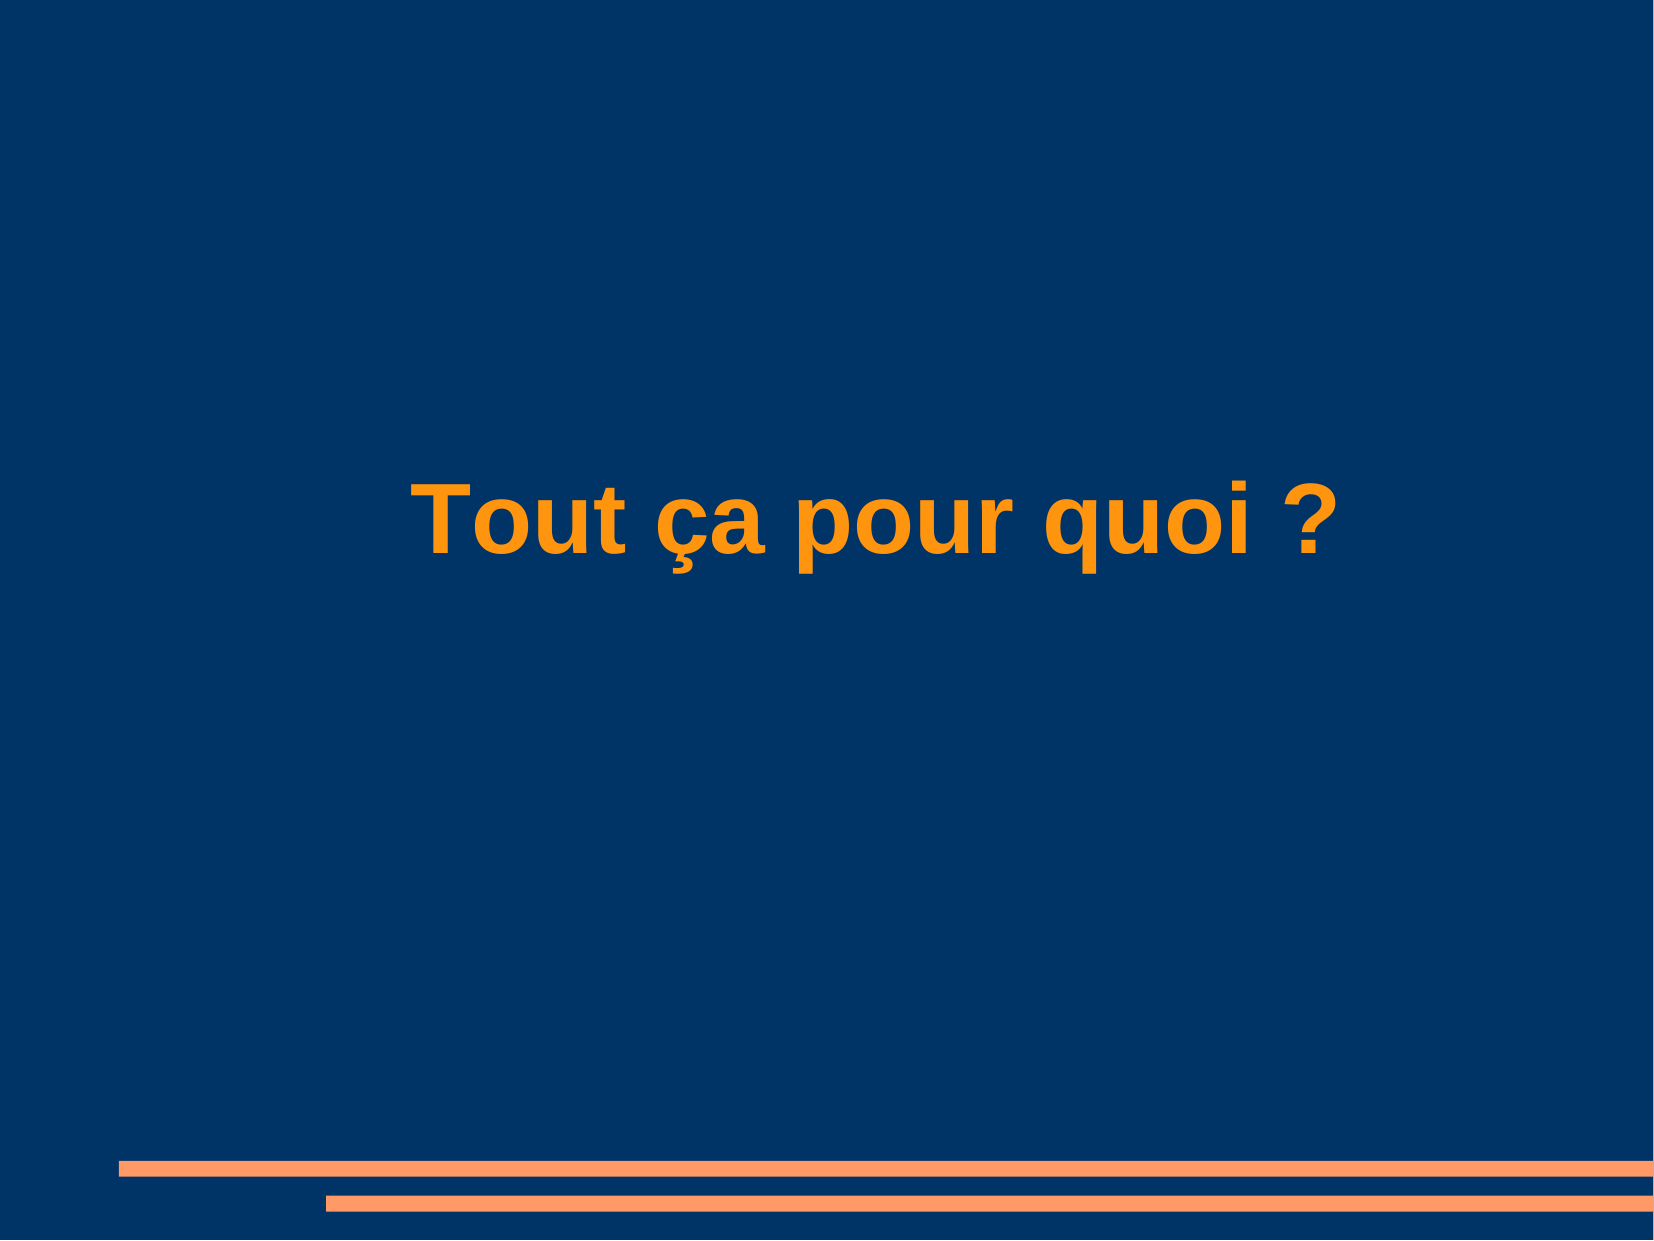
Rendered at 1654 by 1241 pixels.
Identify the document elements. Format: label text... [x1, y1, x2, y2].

list Tout ça pour quoi ? [121, 322, 1561, 1132]
